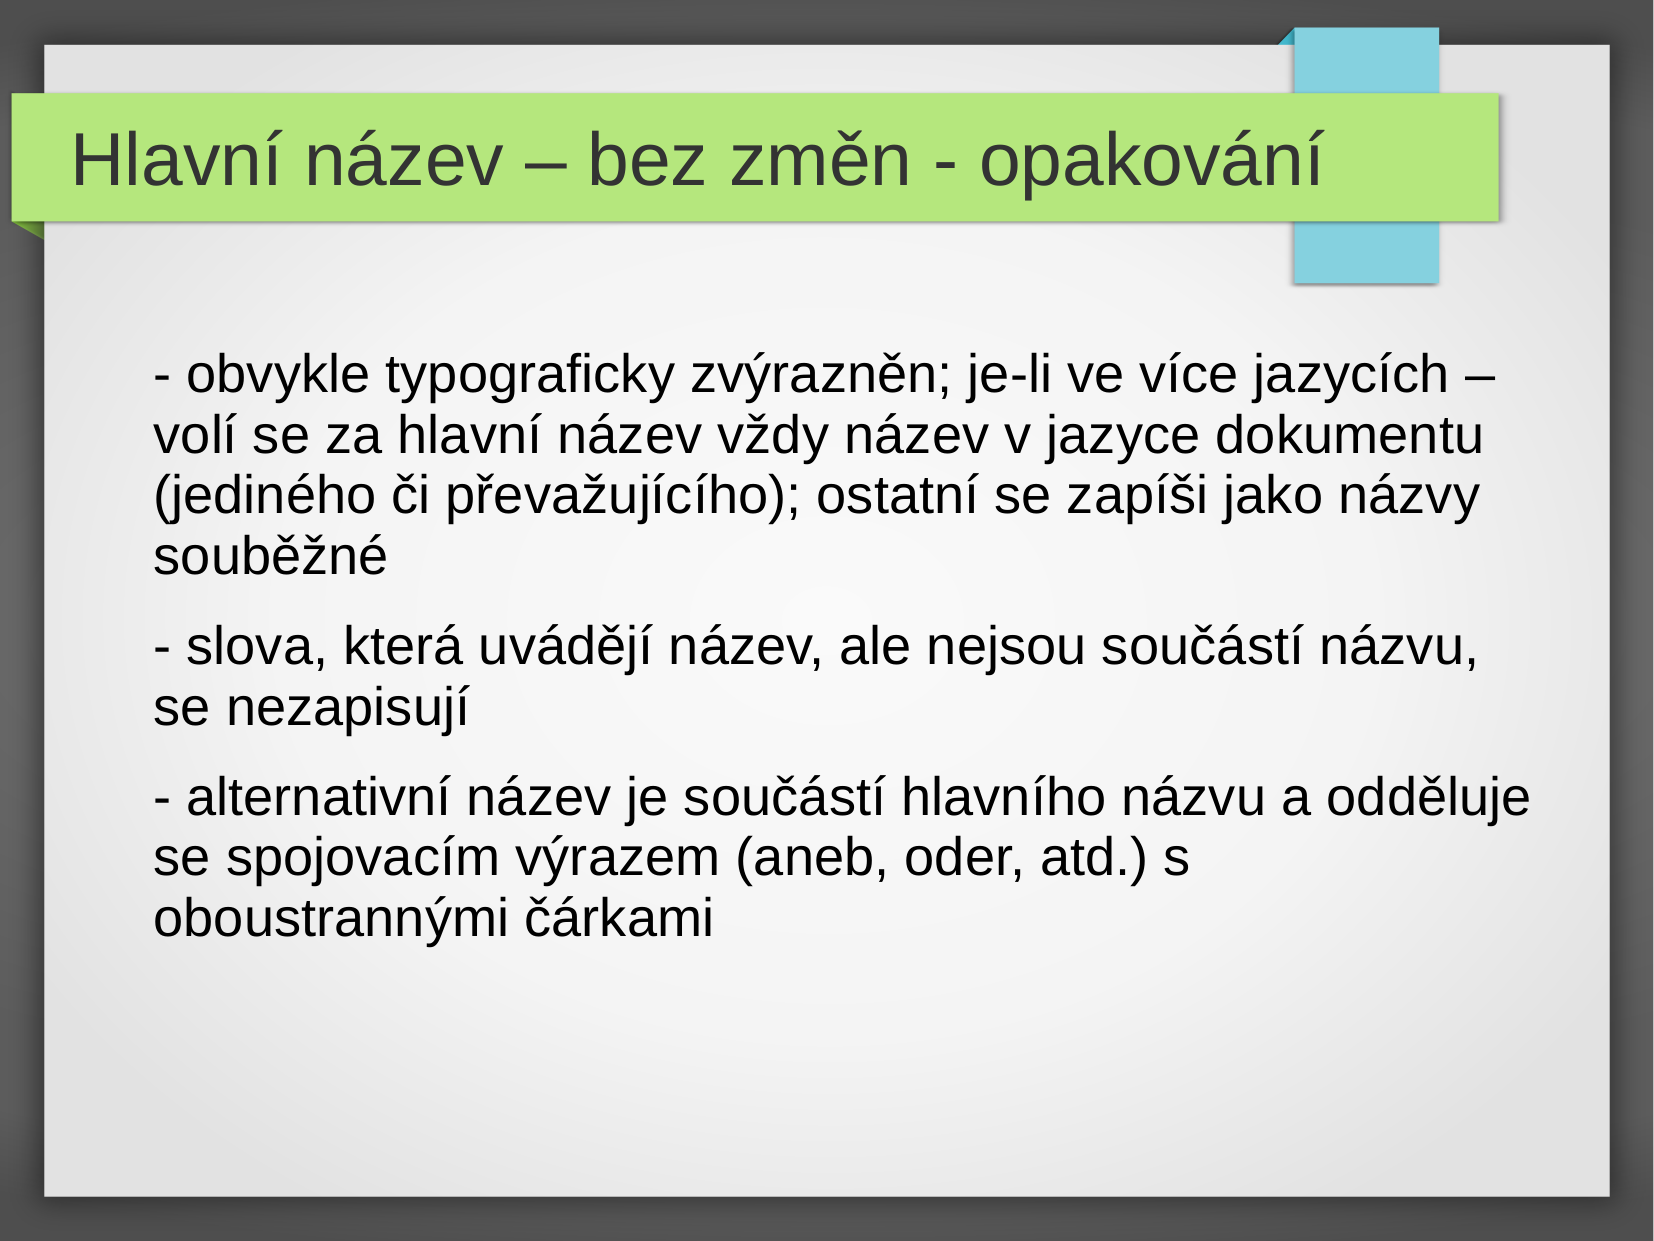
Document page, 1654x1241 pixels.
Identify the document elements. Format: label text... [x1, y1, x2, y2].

list - obvykle typograficky zvýrazněn; je-li ve více jazycích – volí se za hlavní název vždy název v jazyce dokumentu (jediného či převažujícího); ostatní se zapíši jako názvy souběžné - slova, která uvádějí název, ale nejsou součástí názvu, se nezapisují - alternativní název je součástí hlavního názvu a odděluje se spojovacím výrazem (aneb, oder, atd.) s oboustrannými čárkami [82, 343, 1538, 1063]
picture [0, 0, 1654, 1241]
title Hlavní název – bez změn - opakování [70, 106, 1501, 213]
